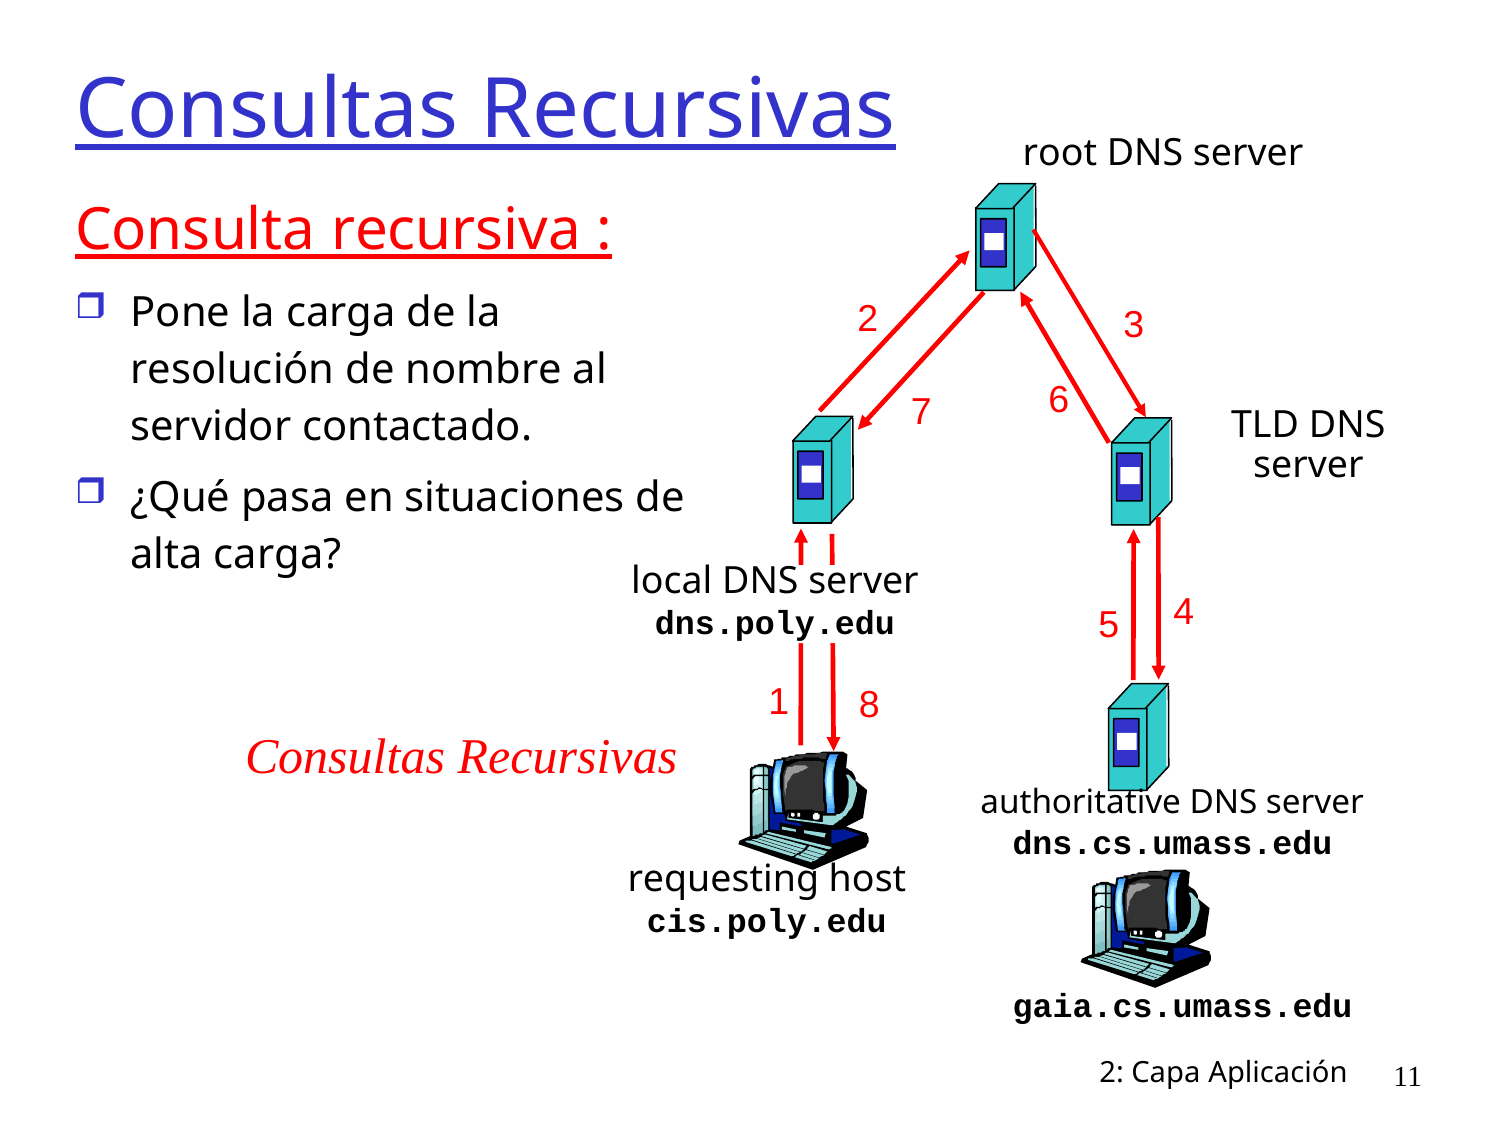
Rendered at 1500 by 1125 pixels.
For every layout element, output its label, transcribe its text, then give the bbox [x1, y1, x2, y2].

text_box local DNS server dns.poly.edu [616, 553, 934, 650]
text_box [1108, 683, 1169, 777]
text_box 7 [895, 379, 947, 441]
text_box 2 [842, 286, 894, 348]
text_box [1080, 869, 1211, 988]
text_box Consultas Recursivas [230, 716, 693, 792]
text_box 8 [844, 672, 895, 734]
text_box 6 [1033, 367, 1084, 428]
text_box 1 [753, 669, 805, 731]
text_box [975, 188, 1034, 292]
text_box 4 [1161, 579, 1209, 641]
text_box [738, 751, 869, 870]
text_box authoritative DNS server dns.cs.umass.edu [965, 777, 1380, 869]
text_box 3 [1108, 292, 1159, 353]
list Consulta recursiva : Pone la carga de la resolución de nombre al servidor contactado. ¿Qué pasa en situaciones de alta carga? [75, 187, 711, 635]
text_box 6 [1068, 367, 1084, 393]
text_box [1111, 417, 1170, 526]
text_box gaia.cs.umass.edu [997, 980, 1368, 1034]
text_box requesting host cis.poly.edu [612, 851, 922, 948]
text_box [792, 416, 853, 524]
text_box 5 [1083, 592, 1131, 653]
text_box TLD DNS server [1170, 397, 1447, 494]
title Consultas Recursivas [75, 23, 1426, 188]
